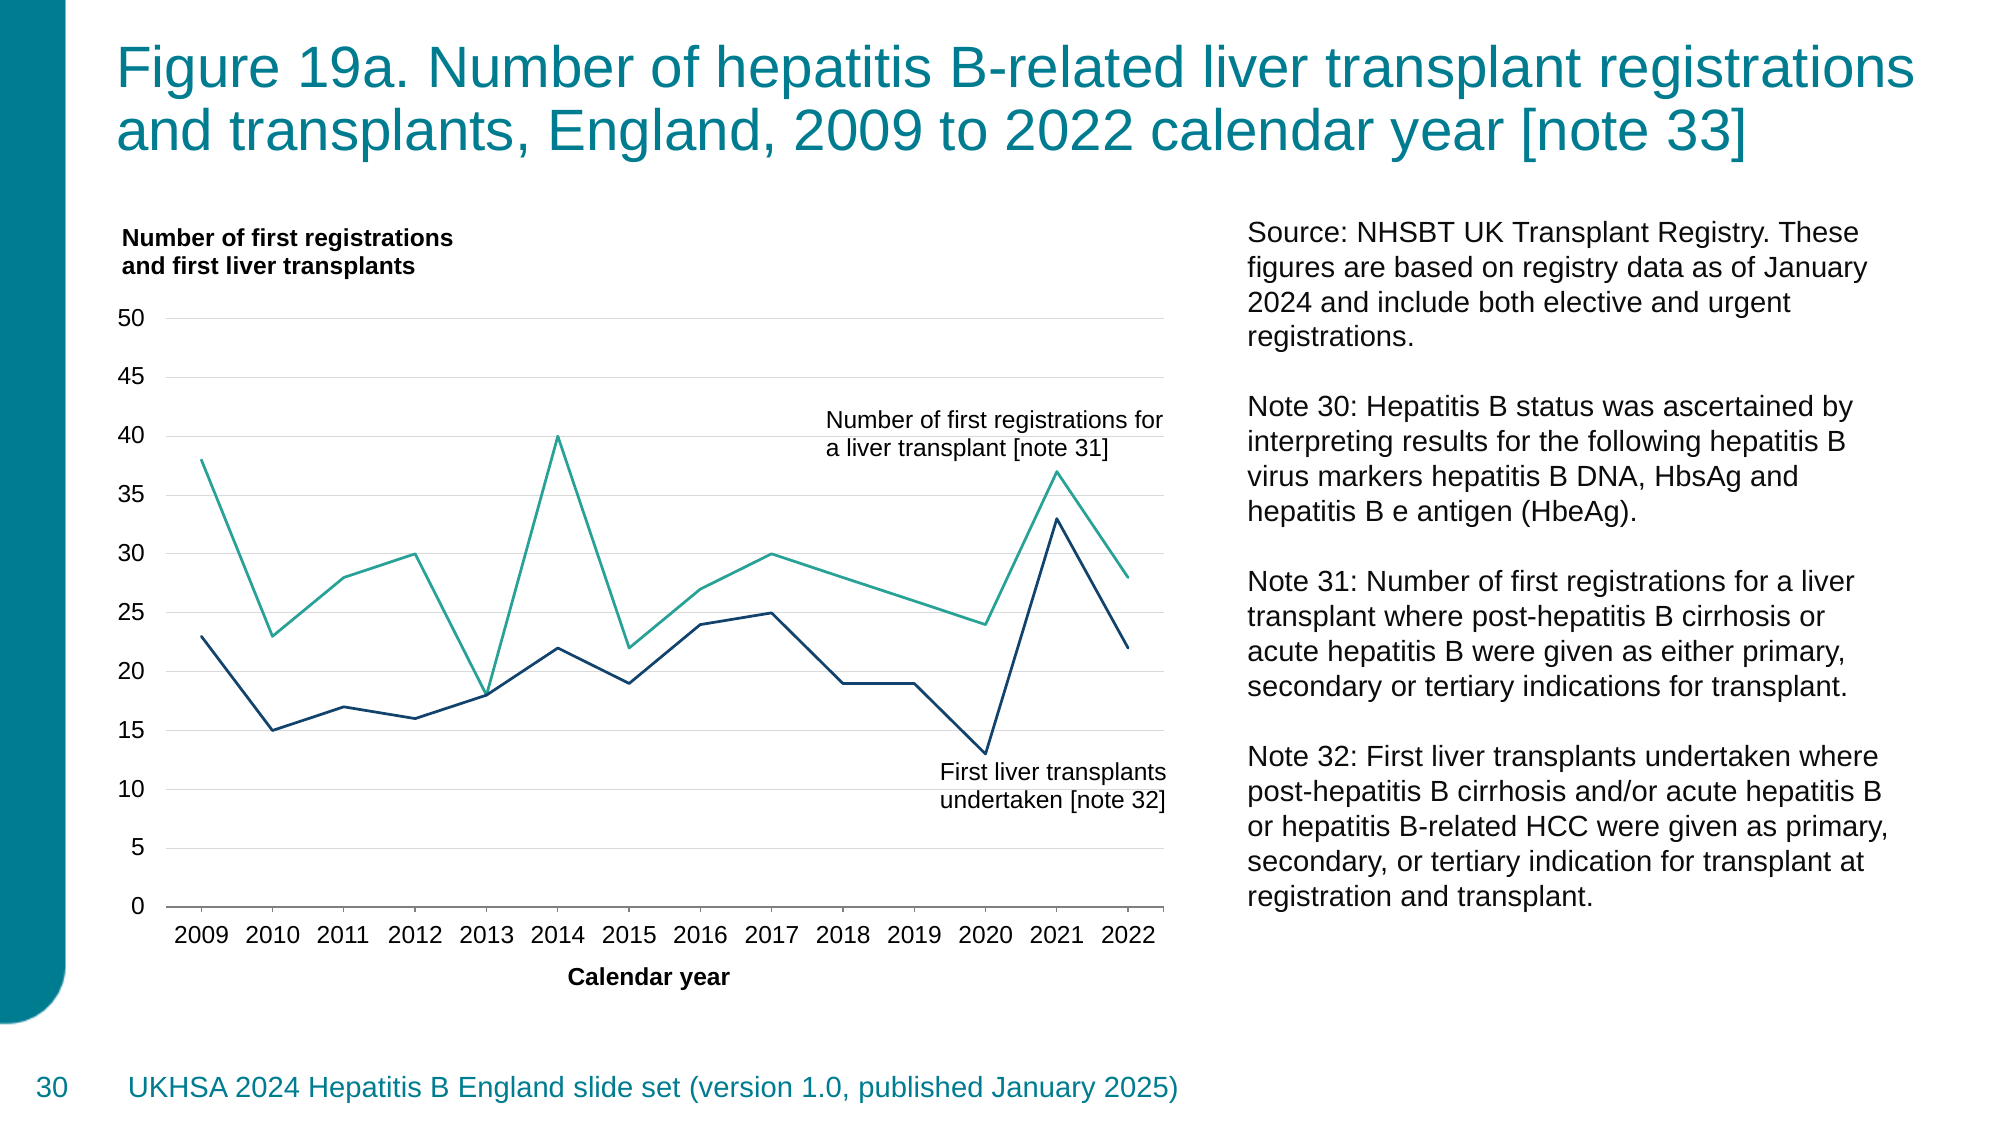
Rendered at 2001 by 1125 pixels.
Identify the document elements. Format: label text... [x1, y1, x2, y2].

text_box Source: NHSBT UK Transplant Registry. These figures are based on registry data as of January 2024 and include both elective and urgent registrations. Note 30: Hepatitis B status was ascertained by interpreting results for the following hepatitis B virus markers hepatitis B DNA, HbsAg and hepatitis B e antigen (HbeAg). Note 31: Number of first registrations for a liver transplant where post-hepatitis B cirrhosis or acute hepatitis B were given as either primary, secondary or tertiary indications for transplant. Note 32: First liver transplants undertaken where post-hepatitis B cirrhosis and/or acute hepatitis B or hepatitis B-related HCC were given as primary, secondary, or tertiary indication for transplant at registration and transplant. [1232, 205, 1918, 920]
picture [112, 219, 1185, 994]
text_box [3, 1056, 102, 1117]
title Figure 19a. Number of hepatitis B-related liver transplant registrations and transplants, England, 2009 to 2022 calendar year [note 33] [101, 29, 2000, 189]
text_box UKHSA 2024 Hepatitis B England slide set (version 1.0, published January 2025) [112, 1056, 1755, 1117]
